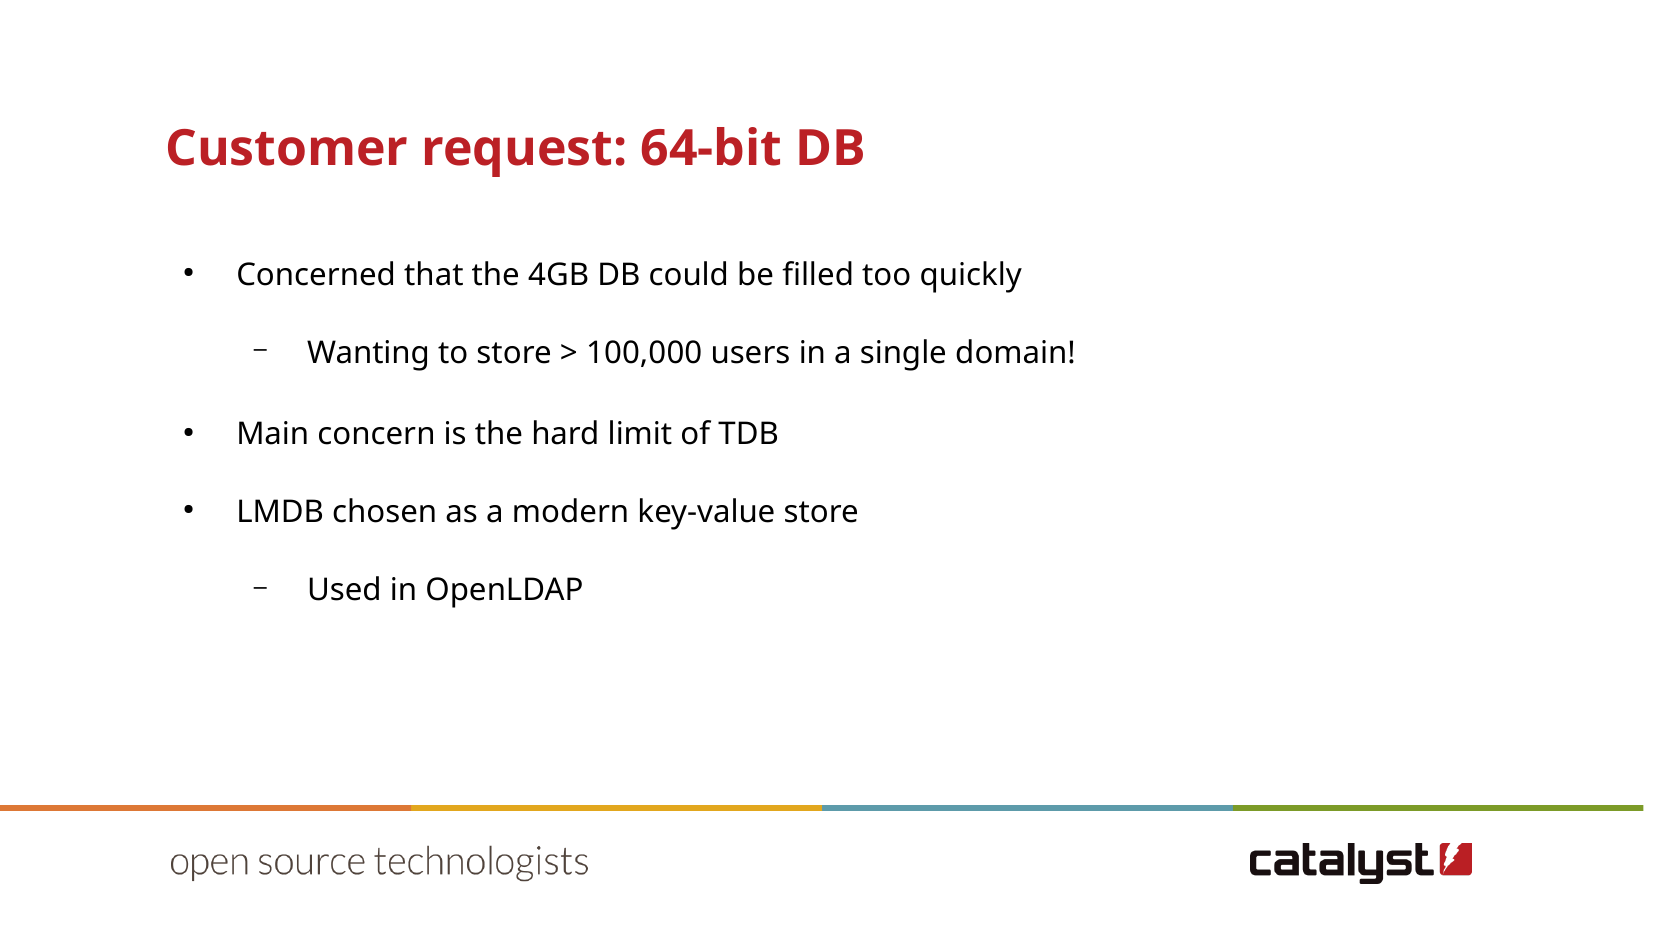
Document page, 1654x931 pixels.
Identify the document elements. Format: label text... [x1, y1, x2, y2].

picture [0, 805, 1644, 884]
title Customer request: 64-bit DB [165, 68, 1489, 224]
list Concerned that the 4GB DB could be filled too quickly Wanting to store > 100,000 users in a single domain! Main concern is the hard limit of TDB LMDB chosen as a modern key-value store Used in OpenLDAP [165, 230, 1489, 770]
